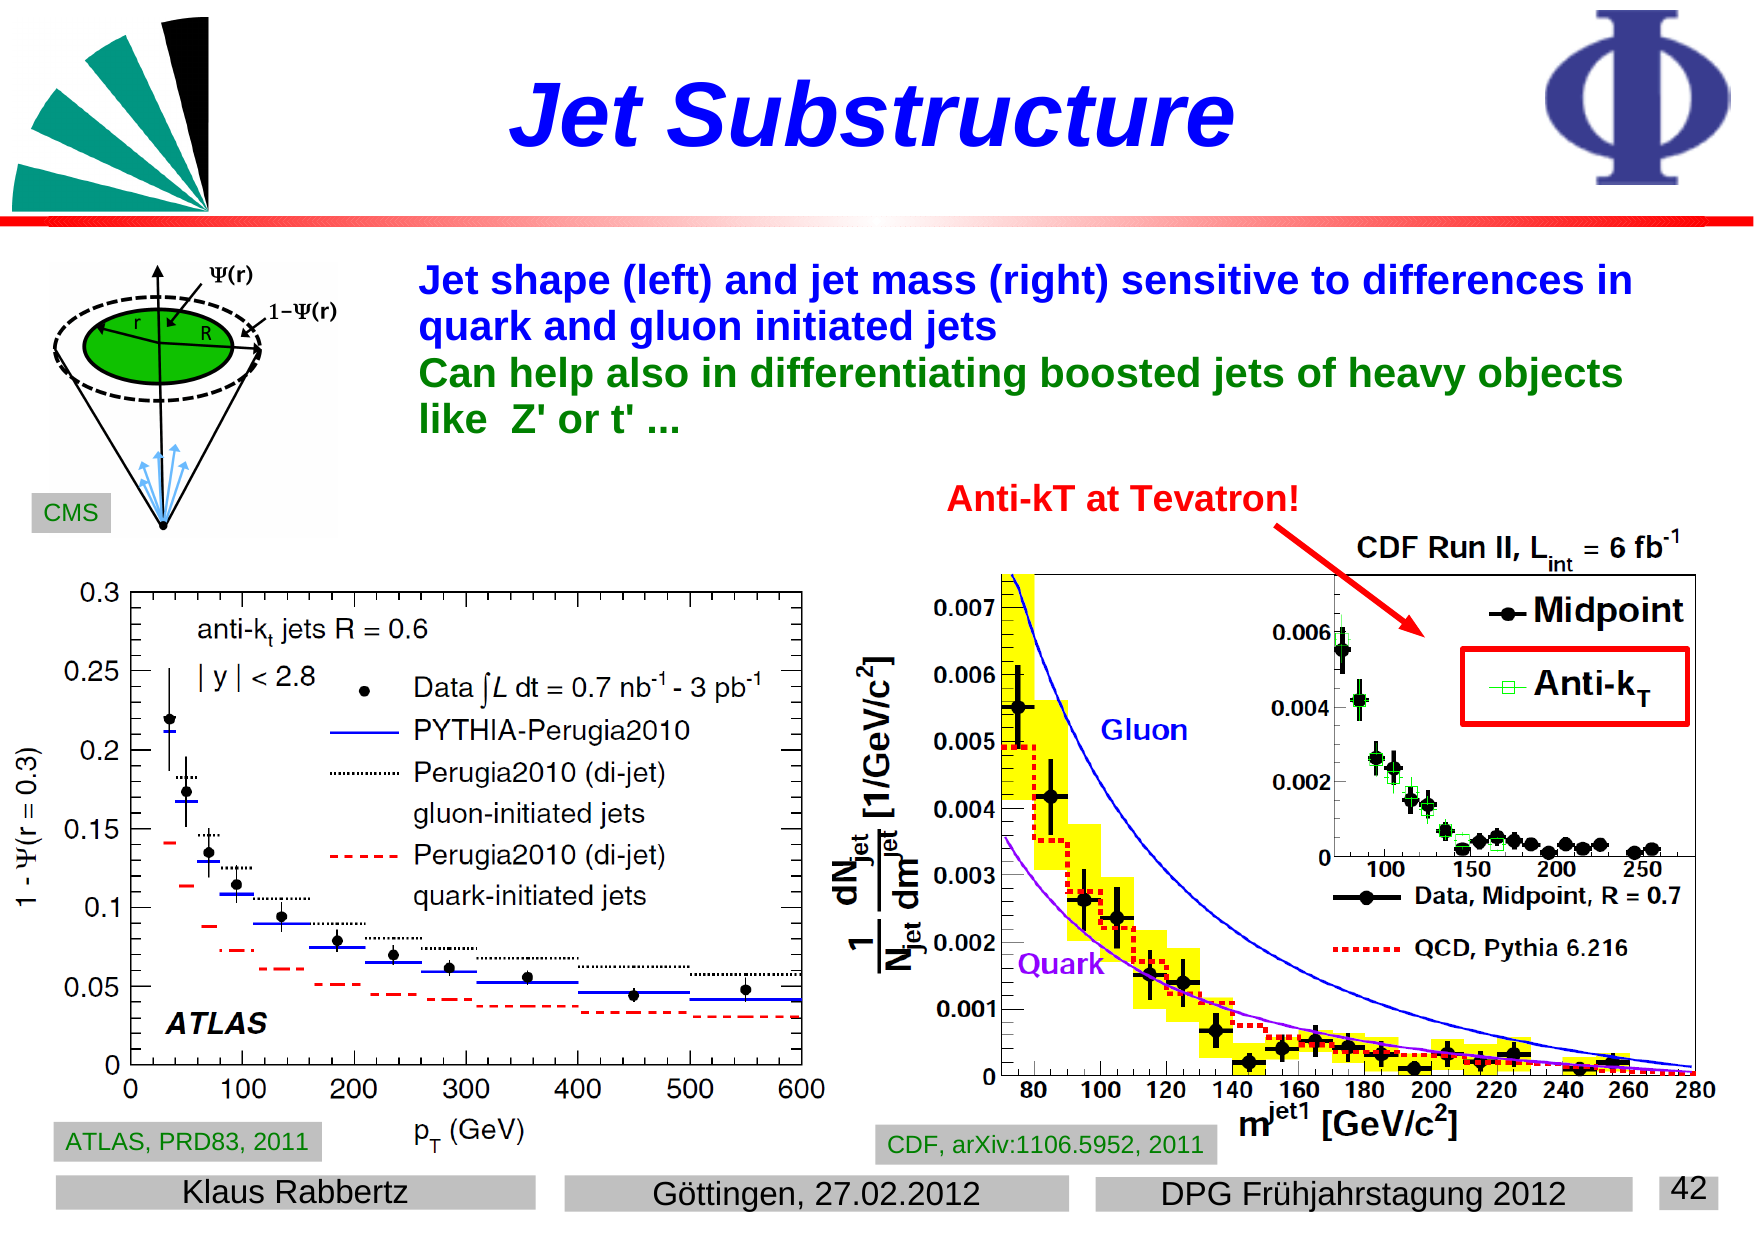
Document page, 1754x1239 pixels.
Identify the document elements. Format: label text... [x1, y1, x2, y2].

picture [12, 17, 209, 214]
picture [7, 522, 1726, 1156]
text_box Jet shape (left) and jet mass (right) sensitive to differences in quark and gluon initiated jets Can help also in differentiating boosted jets of heavy objects like Z' or t' ... [406, 250, 1646, 449]
picture [1545, 10, 1731, 185]
picture [49, 262, 338, 538]
title Jet Substructure [220, 16, 1525, 213]
text_box CMS [31, 493, 111, 533]
text_box CDF, arXiv:1106.5952, 2011 [875, 1124, 1217, 1165]
text_box Anti-kT at Tevatron! [934, 471, 1311, 526]
text_box ATLAS, PRD83, 2011 [53, 1121, 322, 1162]
